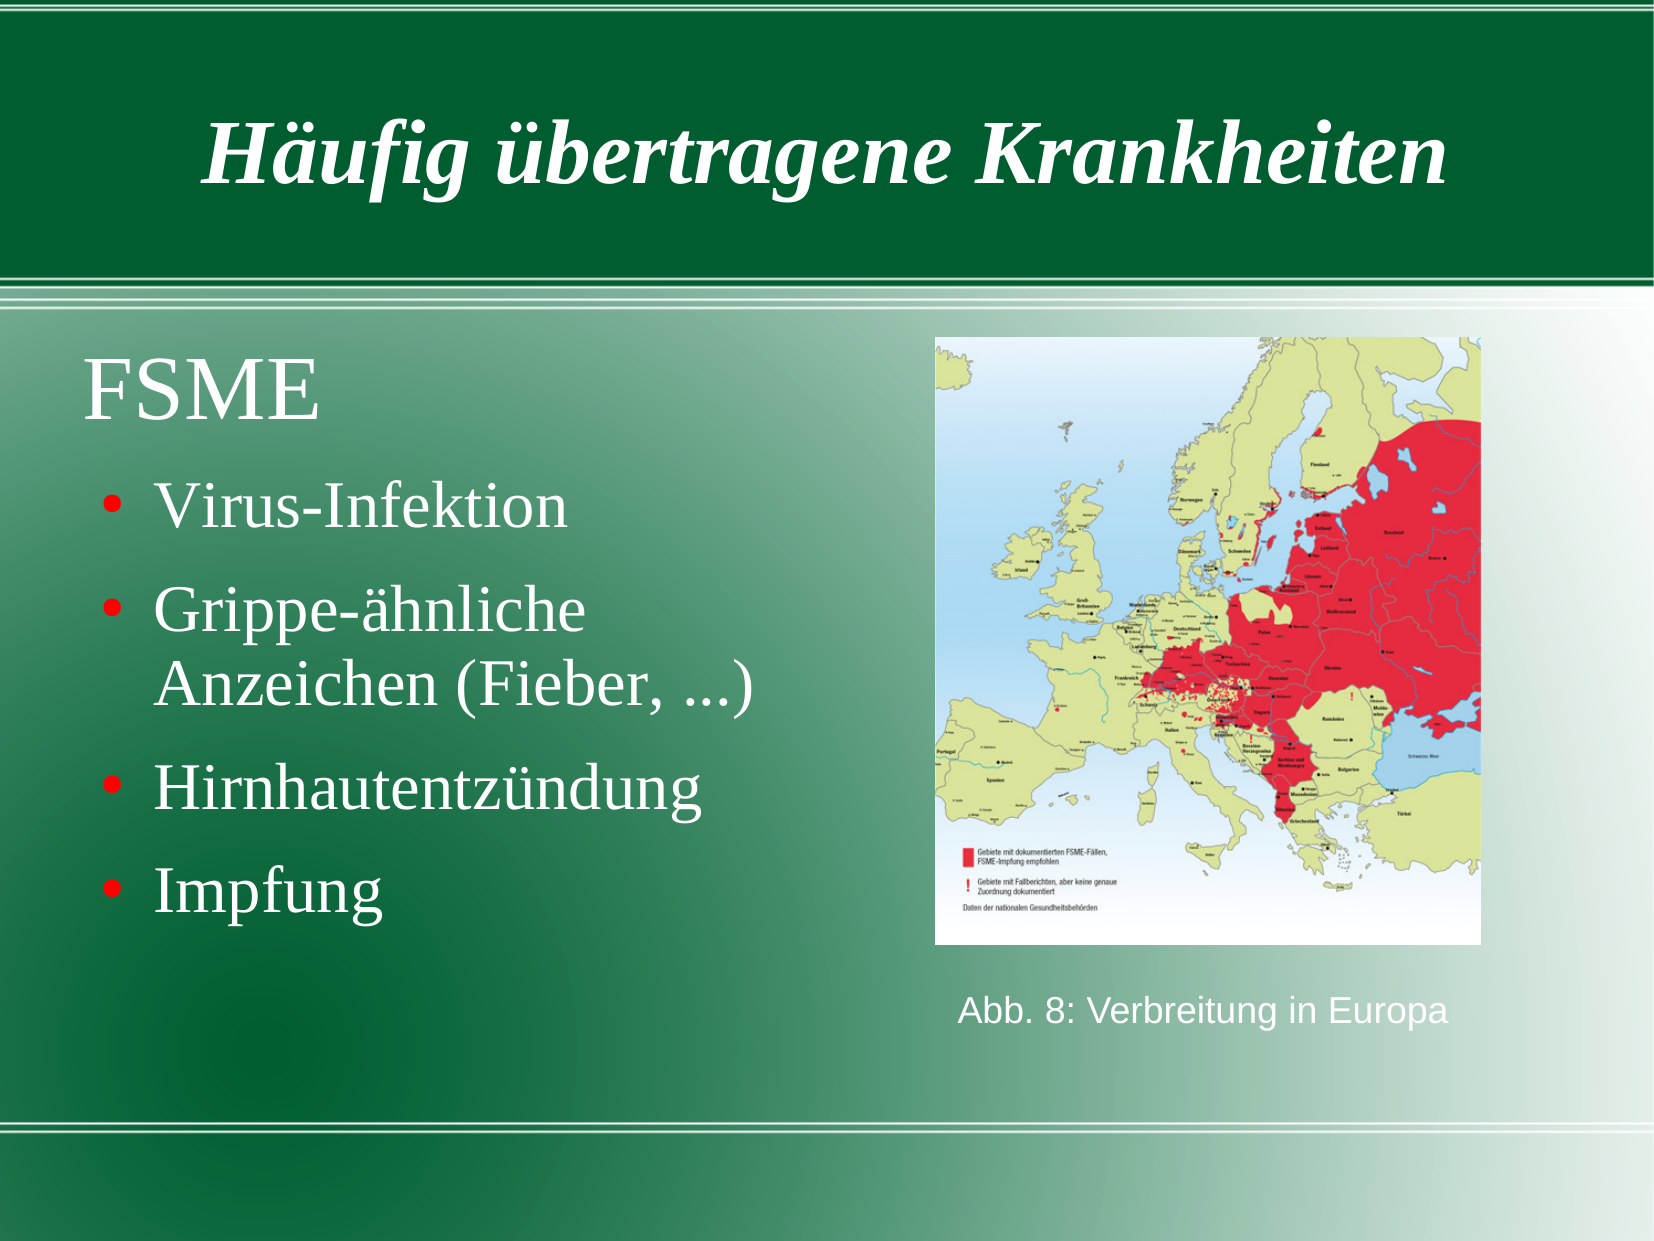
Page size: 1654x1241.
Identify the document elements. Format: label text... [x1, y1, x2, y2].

title Häufig übertragene Krankheiten [82, 49, 1571, 257]
picture [0, 0, 1654, 1241]
text_box Abb. 8: Verbreitung in Europa [942, 982, 1467, 1040]
list FSME Virus-Infektion Grippe-ähnliche Anzeichen (Fieber, ...) Hirnhautentzündung Impfung [82, 337, 809, 1052]
